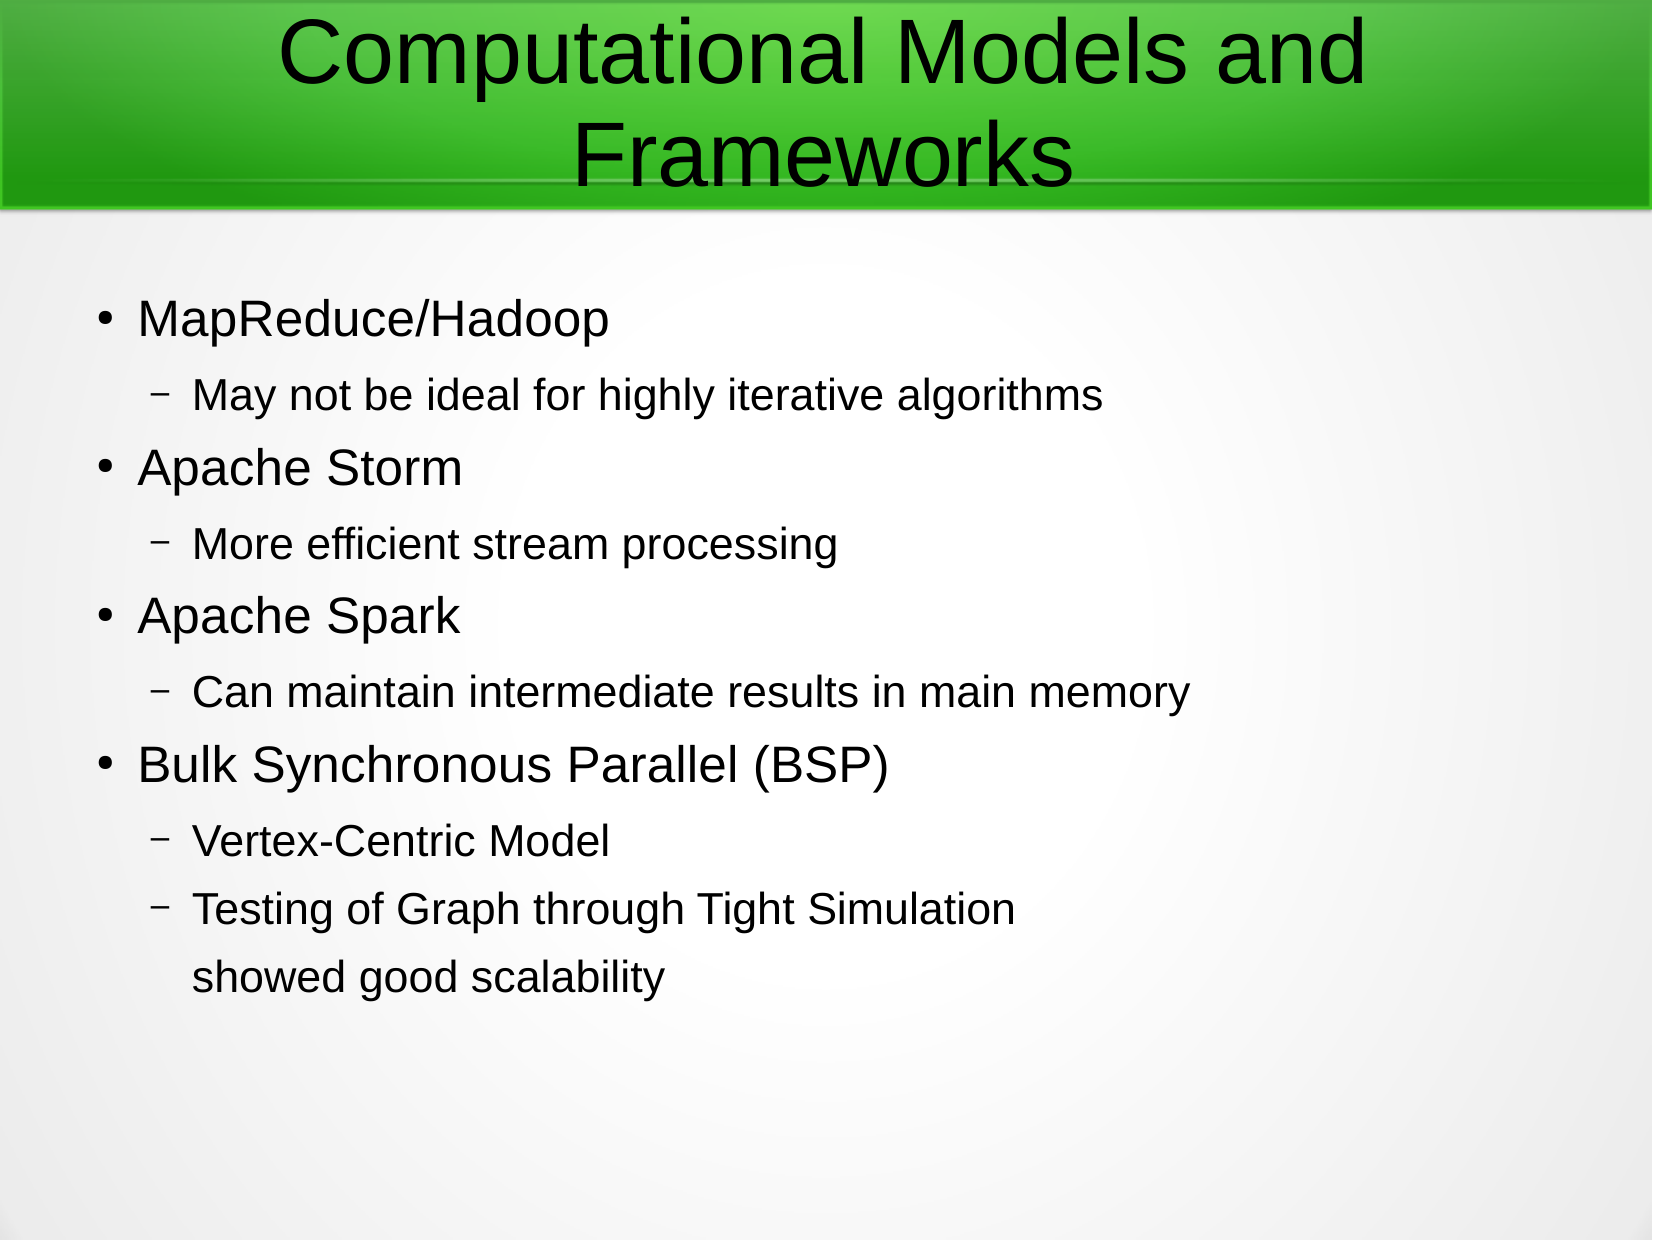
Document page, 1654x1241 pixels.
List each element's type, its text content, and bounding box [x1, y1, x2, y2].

list MapReduce/Hadoop May not be ideal for highly iterative algorithms Apache Storm More efficient stream processing Apache Spark Can maintain intermediate results in main memory Bulk Synchronous Parallel (BSP) Vertex-Centric Model Testing of Graph through Tight Simulation showed good scalability [82, 290, 1538, 1010]
title Computational Models and Frameworks [79, 0, 1568, 207]
